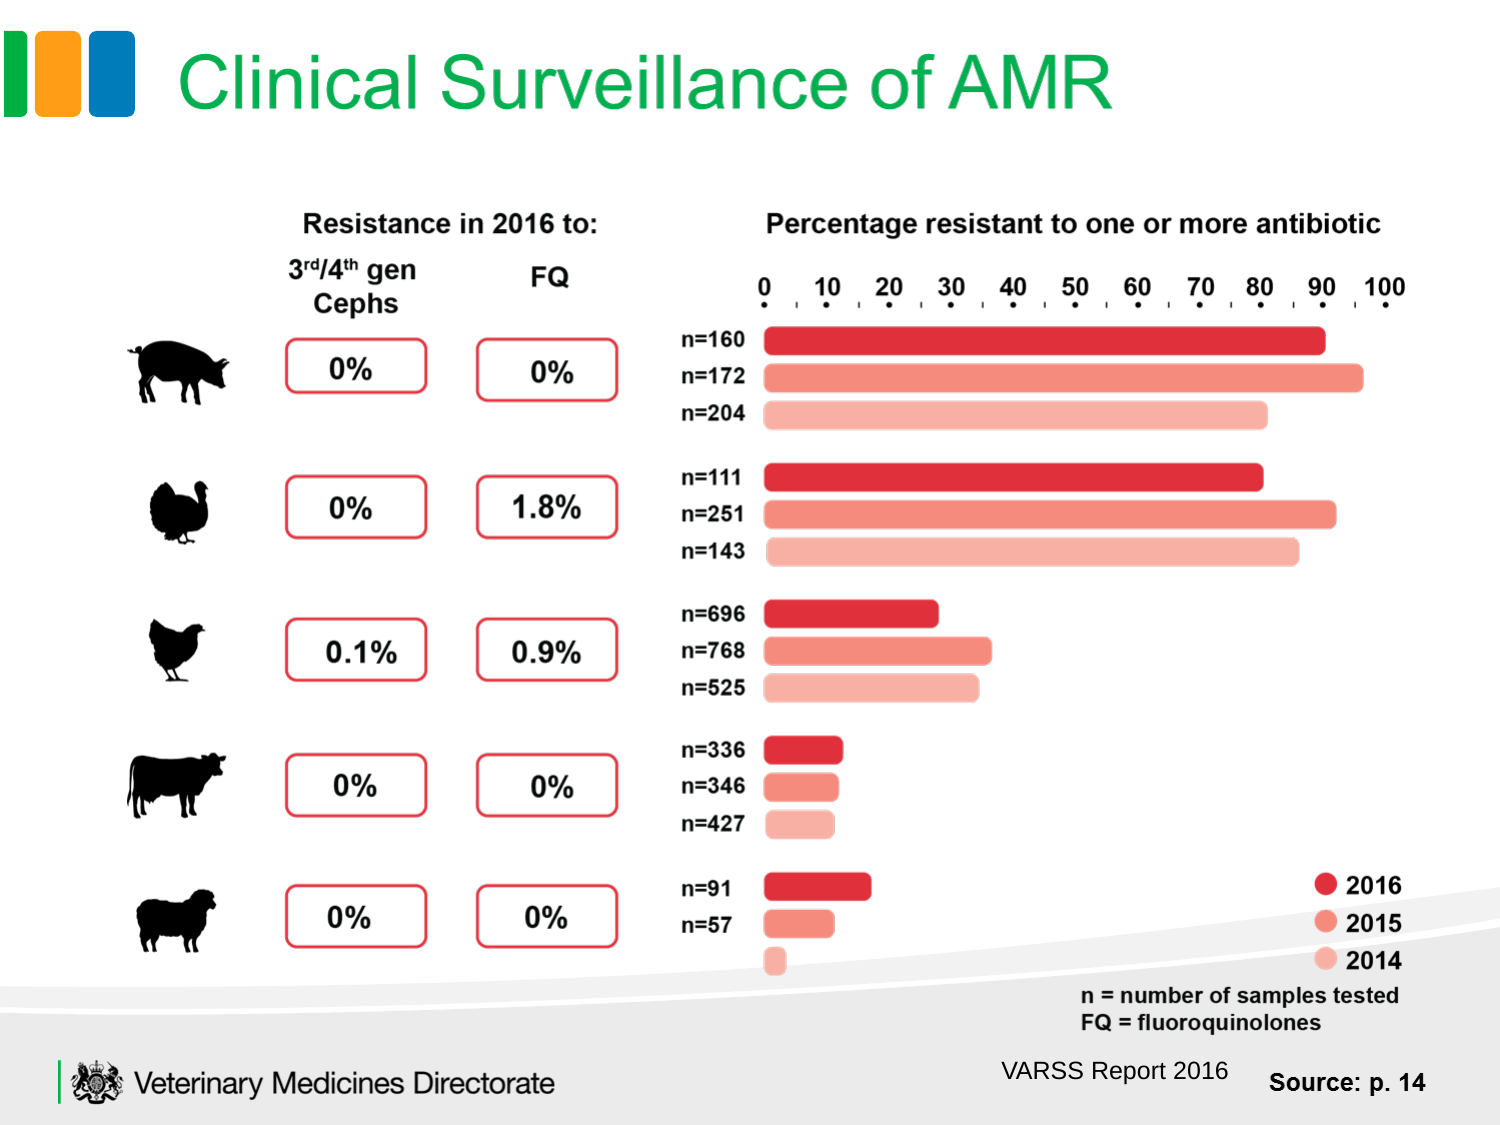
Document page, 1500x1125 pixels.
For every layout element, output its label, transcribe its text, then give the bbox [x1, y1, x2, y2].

picture [58, 13, 1441, 1111]
text_box VARSS Report 2016 [986, 1046, 1247, 1093]
